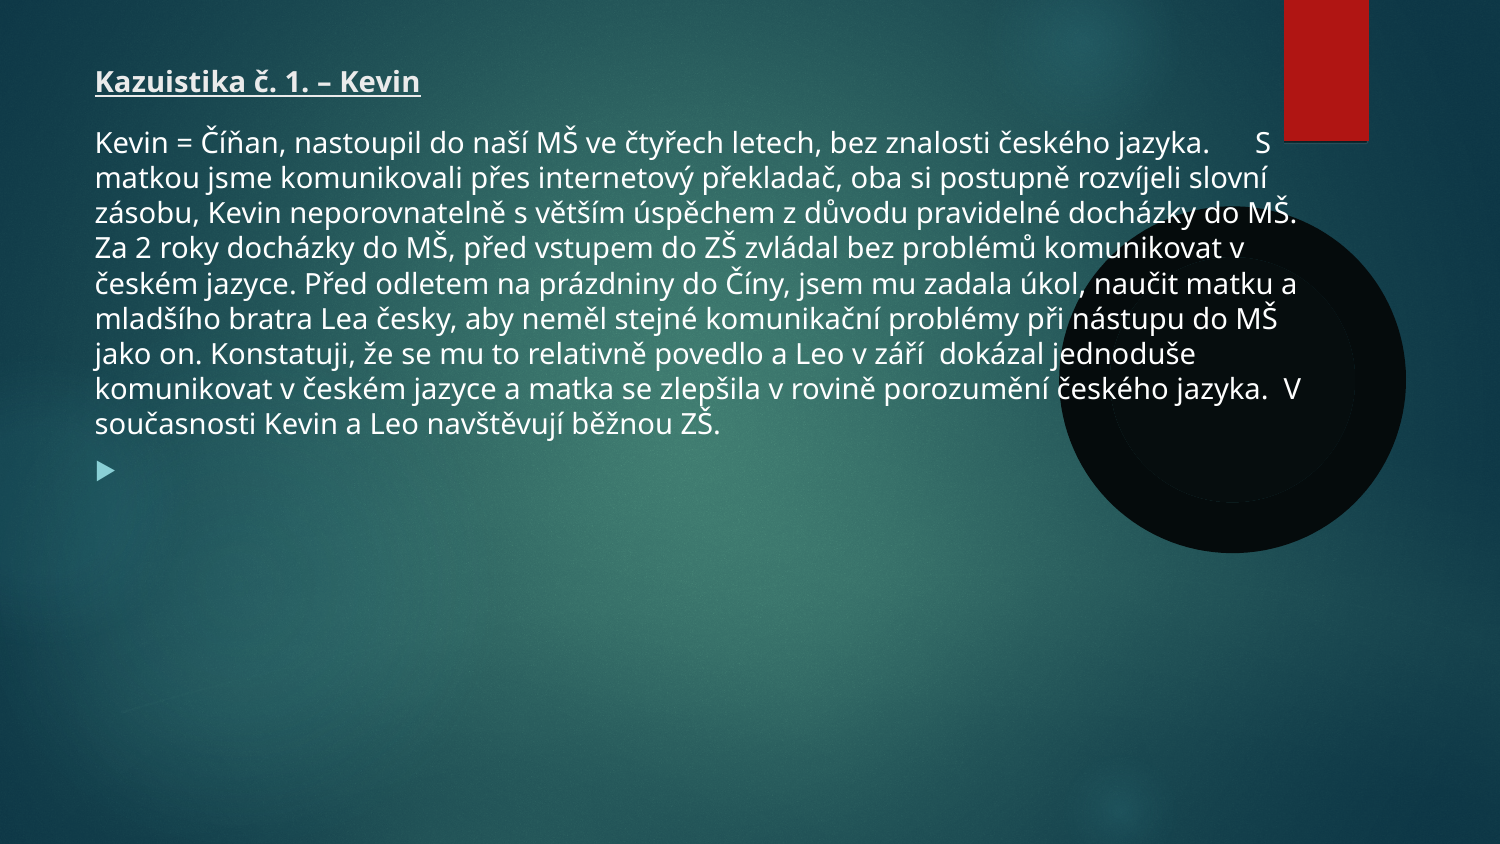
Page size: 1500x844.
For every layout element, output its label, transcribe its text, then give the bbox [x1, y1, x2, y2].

title Kazuistika č. 1. – Kevin [79, 55, 1237, 117]
list Kevin = Číňan, nastoupil do naší MŠ ve čtyřech letech, bez znalosti českého jazyka. S matkou jsme komunikovali přes internetový překladač, oba si postupně rozvíjeli slovní zásobu, Kevin neporovnatelně s větším úspěchem z důvodu pravidelné docházky do MŠ. Za 2 roky docházky do MŠ, před vstupem do ZŠ zvládal bez problémů komunikovat v českém jazyce. Před odletem na prázdniny do Číny, jsem mu zadala úkol, naučit matku a mladšího bratra Lea česky, aby neměl stejné komunikační problémy při nástupu do MŠ jako on. Konstatuji, že se mu to relativně povedlo a Leo v září dokázal jednoduše komunikovat v českém jazyce a matka se zlepšila v rovině porozumění českého jazyka. V současnosti Kevin a Leo navštěvují běžnou ZŠ. [79, 117, 1332, 769]
